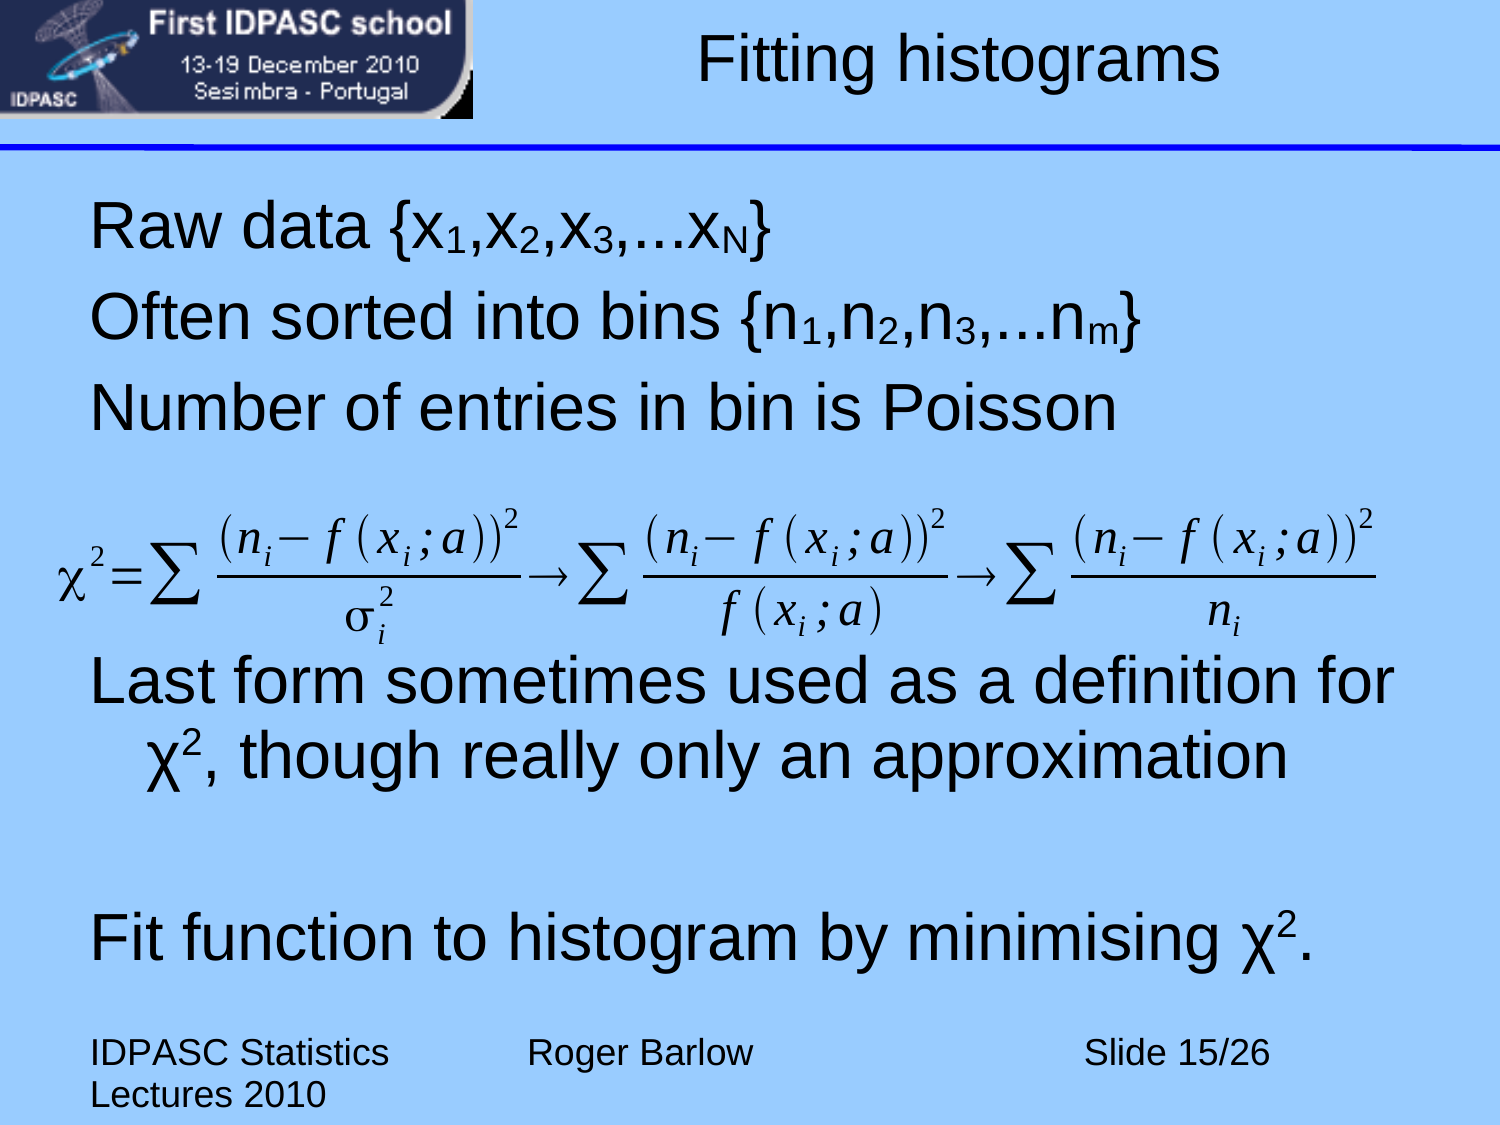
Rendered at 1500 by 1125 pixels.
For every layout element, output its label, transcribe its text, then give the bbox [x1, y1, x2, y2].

chart [52, 501, 1385, 651]
title Fitting histograms [501, 7, 1418, 111]
picture [0, 0, 473, 119]
list Raw data {x1,x2,x3,...xN} Often sorted into bins {n1,n2,n3,...nm} Number of entries in bin is Poisson Last form sometimes used as a definition for χ2, though really only an approximation Fit function to histogram by minimising χ2. [75, 177, 1425, 1025]
